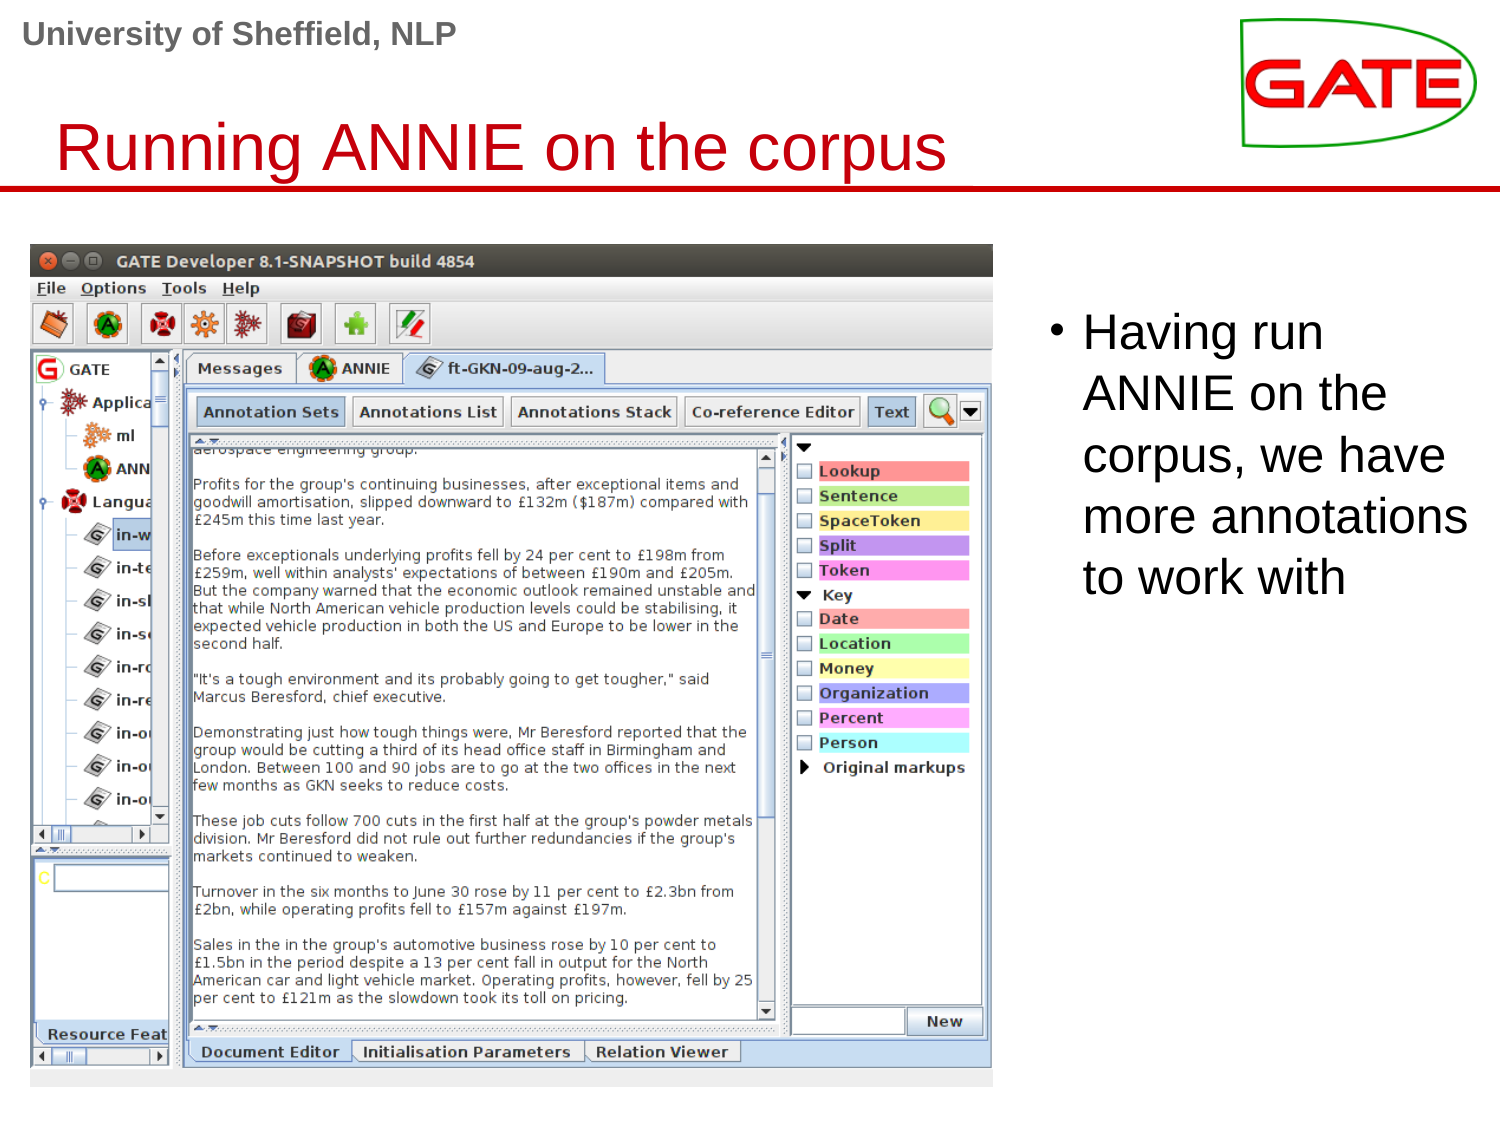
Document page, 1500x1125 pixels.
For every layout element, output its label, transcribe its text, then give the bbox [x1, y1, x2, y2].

picture [30, 244, 993, 1087]
list Having run ANNIE on the corpus, we have more annotations to work with [1033, 290, 1500, 1123]
title Running ANNIE on the corpus [41, 30, 1391, 262]
picture [1240, 18, 1477, 148]
